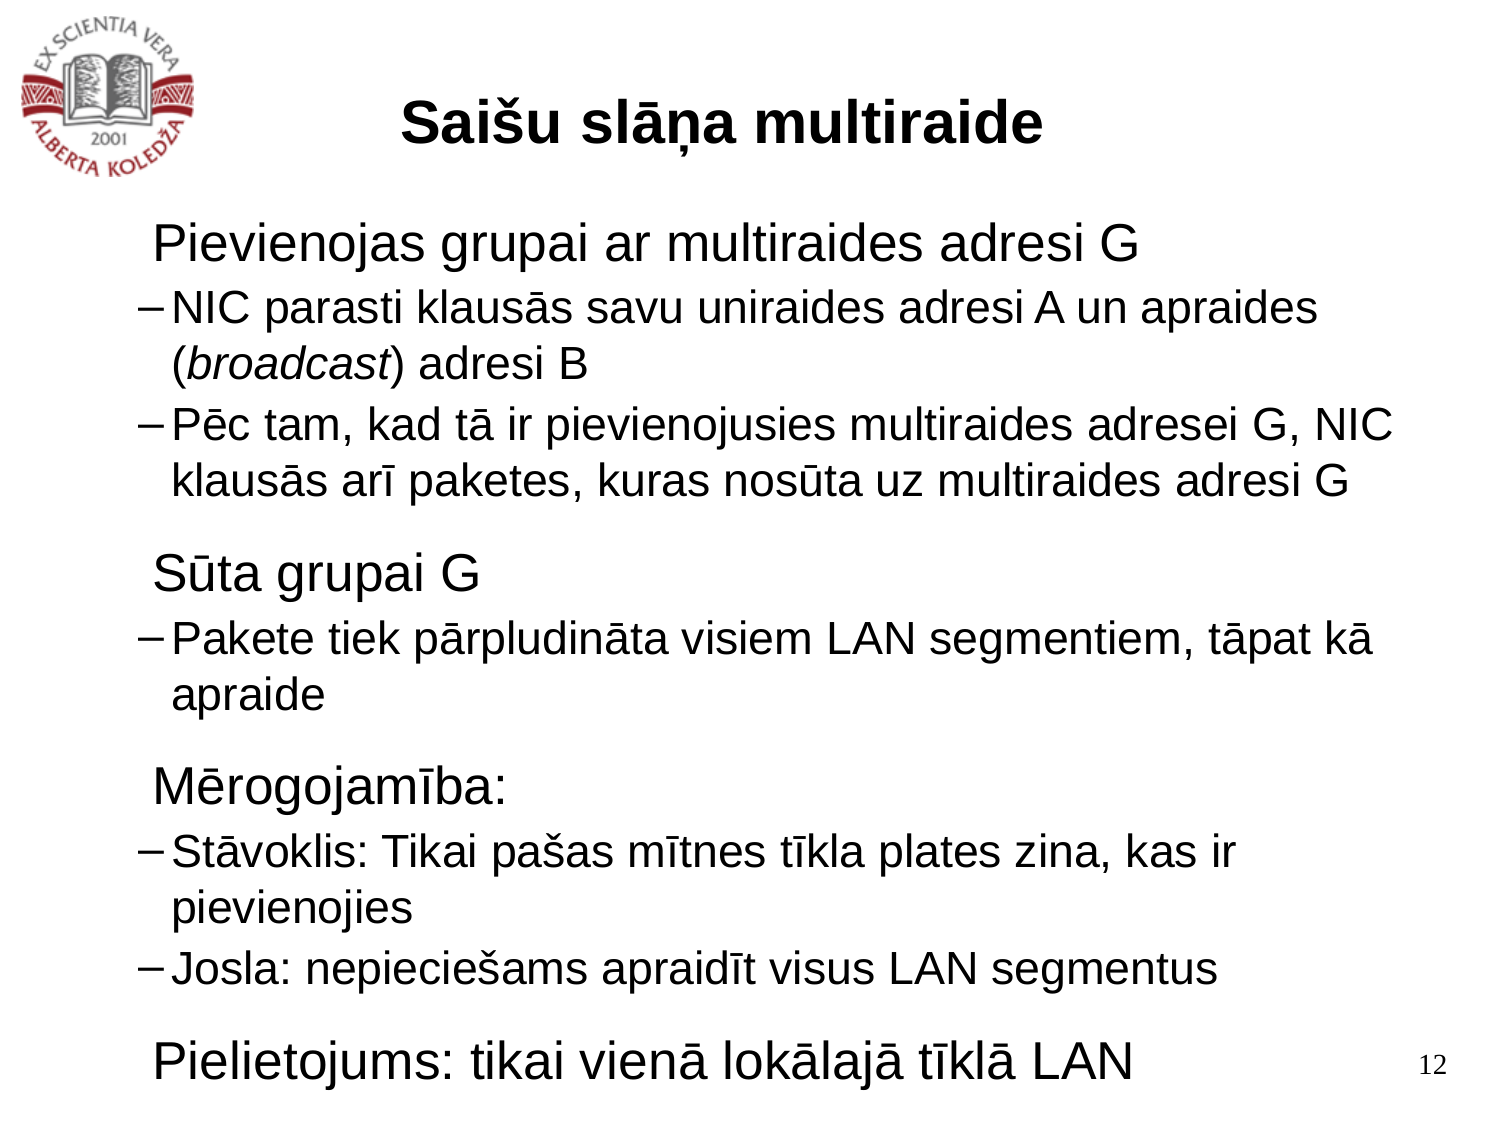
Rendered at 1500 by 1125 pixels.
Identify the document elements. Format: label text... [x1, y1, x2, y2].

title Saišu slāņa multiraide [50, 62, 1374, 175]
text_box <skaitlis> [1312, 1037, 1463, 1101]
picture [21, 16, 194, 177]
list Pievienojas grupai ar multiraides adresi G NIC parasti klausās savu uniraides adresi A un apraides (broadcast) adresi B Pēc tam, kad tā ir pievienojusies multiraides adresei G, NIC klausās arī paketes, kuras nosūta uz multiraides adresi G Sūta grupai G Pakete tiek pārpludināta visiem LAN segmentiem, tāpat kā apraide Mērogojamība: Stāvoklis: Tikai pašas mītnes tīkla plates zina, kas ir pievienojies Josla: nepieciešams apraidīt visus LAN segmentus Pielietojums: tikai vienā lokālajā tīklā LAN [74, 200, 1463, 1101]
